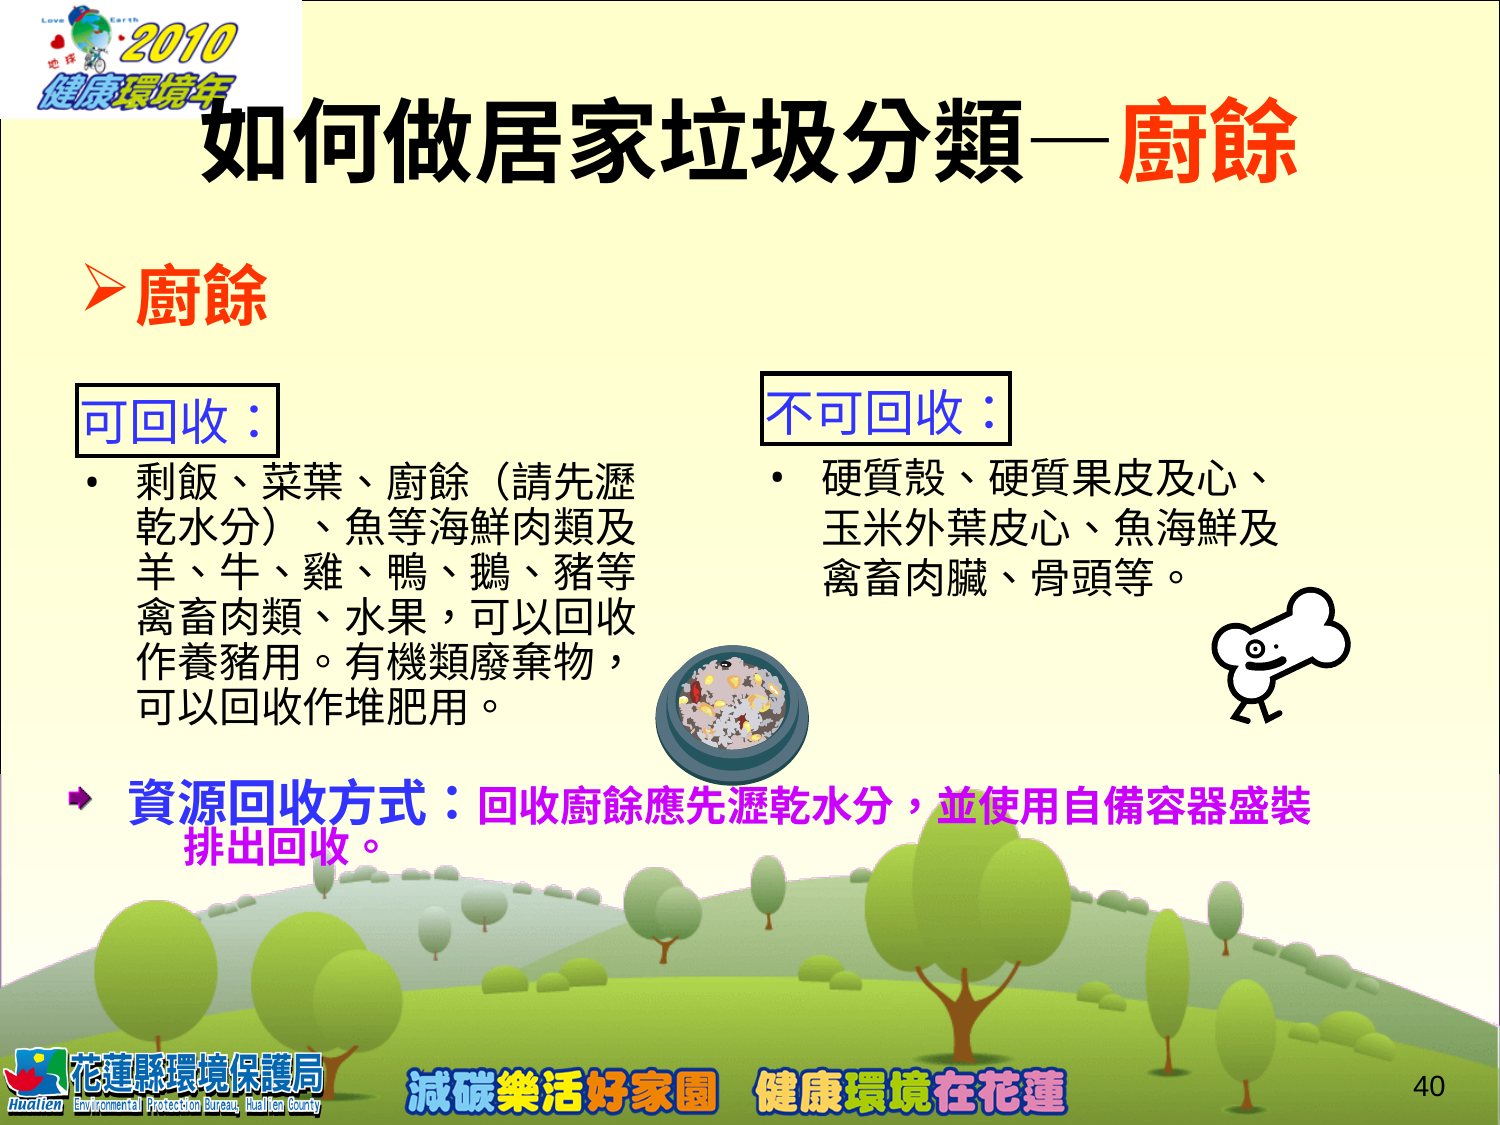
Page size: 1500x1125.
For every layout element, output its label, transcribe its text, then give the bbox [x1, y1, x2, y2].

text_box [76, 385, 278, 457]
text_box 不可回收： 硬質殼、硬質果皮及心、玉米外葉皮心、魚海鮮及禽畜肉臟、骨頭等。 [750, 373, 1318, 658]
picture [655, 645, 809, 786]
picture [0, 0, 302, 119]
text_box 廚餘 可回收： 剩飯、菜葉、廚餘（請先瀝乾水分）、魚等海鮮肉類及羊、牛、雞、鴨、鵝、豬等禽畜肉類、水果，可以回收作養豬用。有機類廢棄物，可以回收作堆肥用。 [64, 255, 656, 774]
text_box [761, 373, 1010, 445]
text_box 資源回收方式：回收廚餘應先瀝乾水分，並使用自備容器盛裝排出回收。 [112, 774, 1365, 917]
picture [1210, 586, 1355, 725]
title 如何做居家垃圾分類—廚餘 [75, 45, 1426, 233]
picture [0, 774, 1500, 1125]
